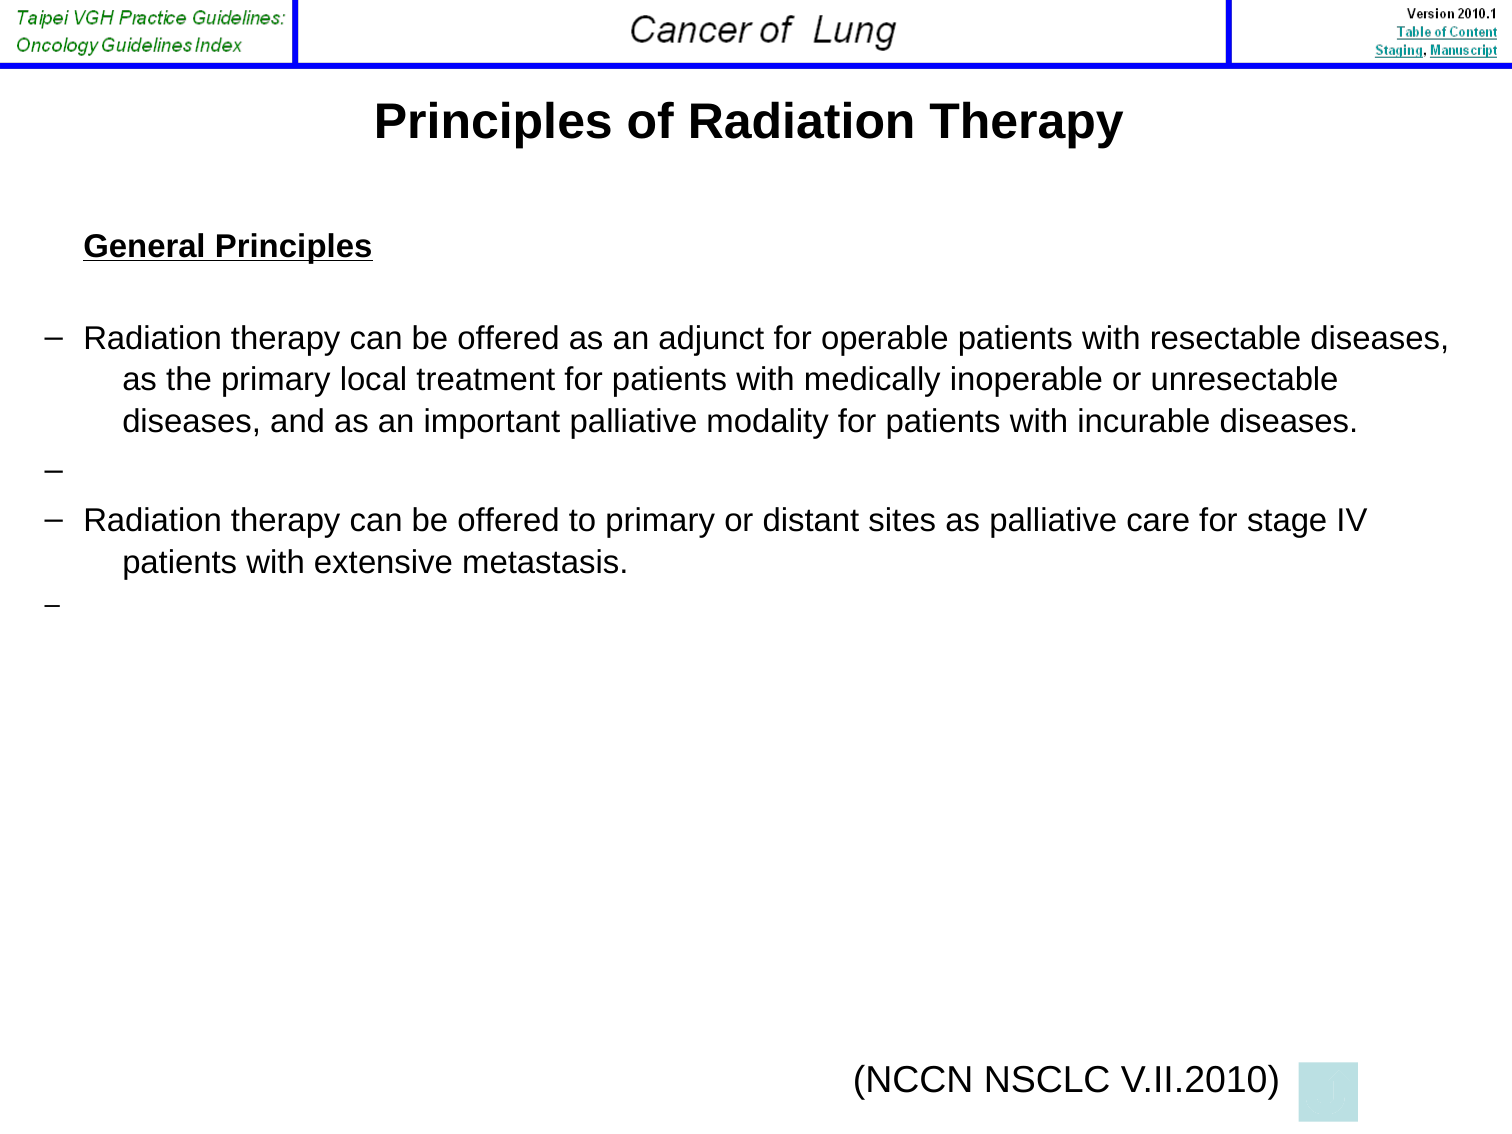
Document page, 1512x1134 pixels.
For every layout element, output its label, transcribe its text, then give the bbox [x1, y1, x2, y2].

title Principles of Radiation Therapy [0, 70, 1512, 166]
list General Principles Radiation therapy can be offered as an adjunct for operable patients with resectable diseases, as the primary local treatment for patients with medically inoperable or unresectable diseases, and as an important palliative modality for patients with incurable diseases. Radiation therapy can be offered to primary or distant sites as palliative care for stage IV patients with extensive metastasis. [29, 215, 1483, 606]
text_box (NCCN NSCLC V.II.2010) [838, 1047, 1295, 1107]
